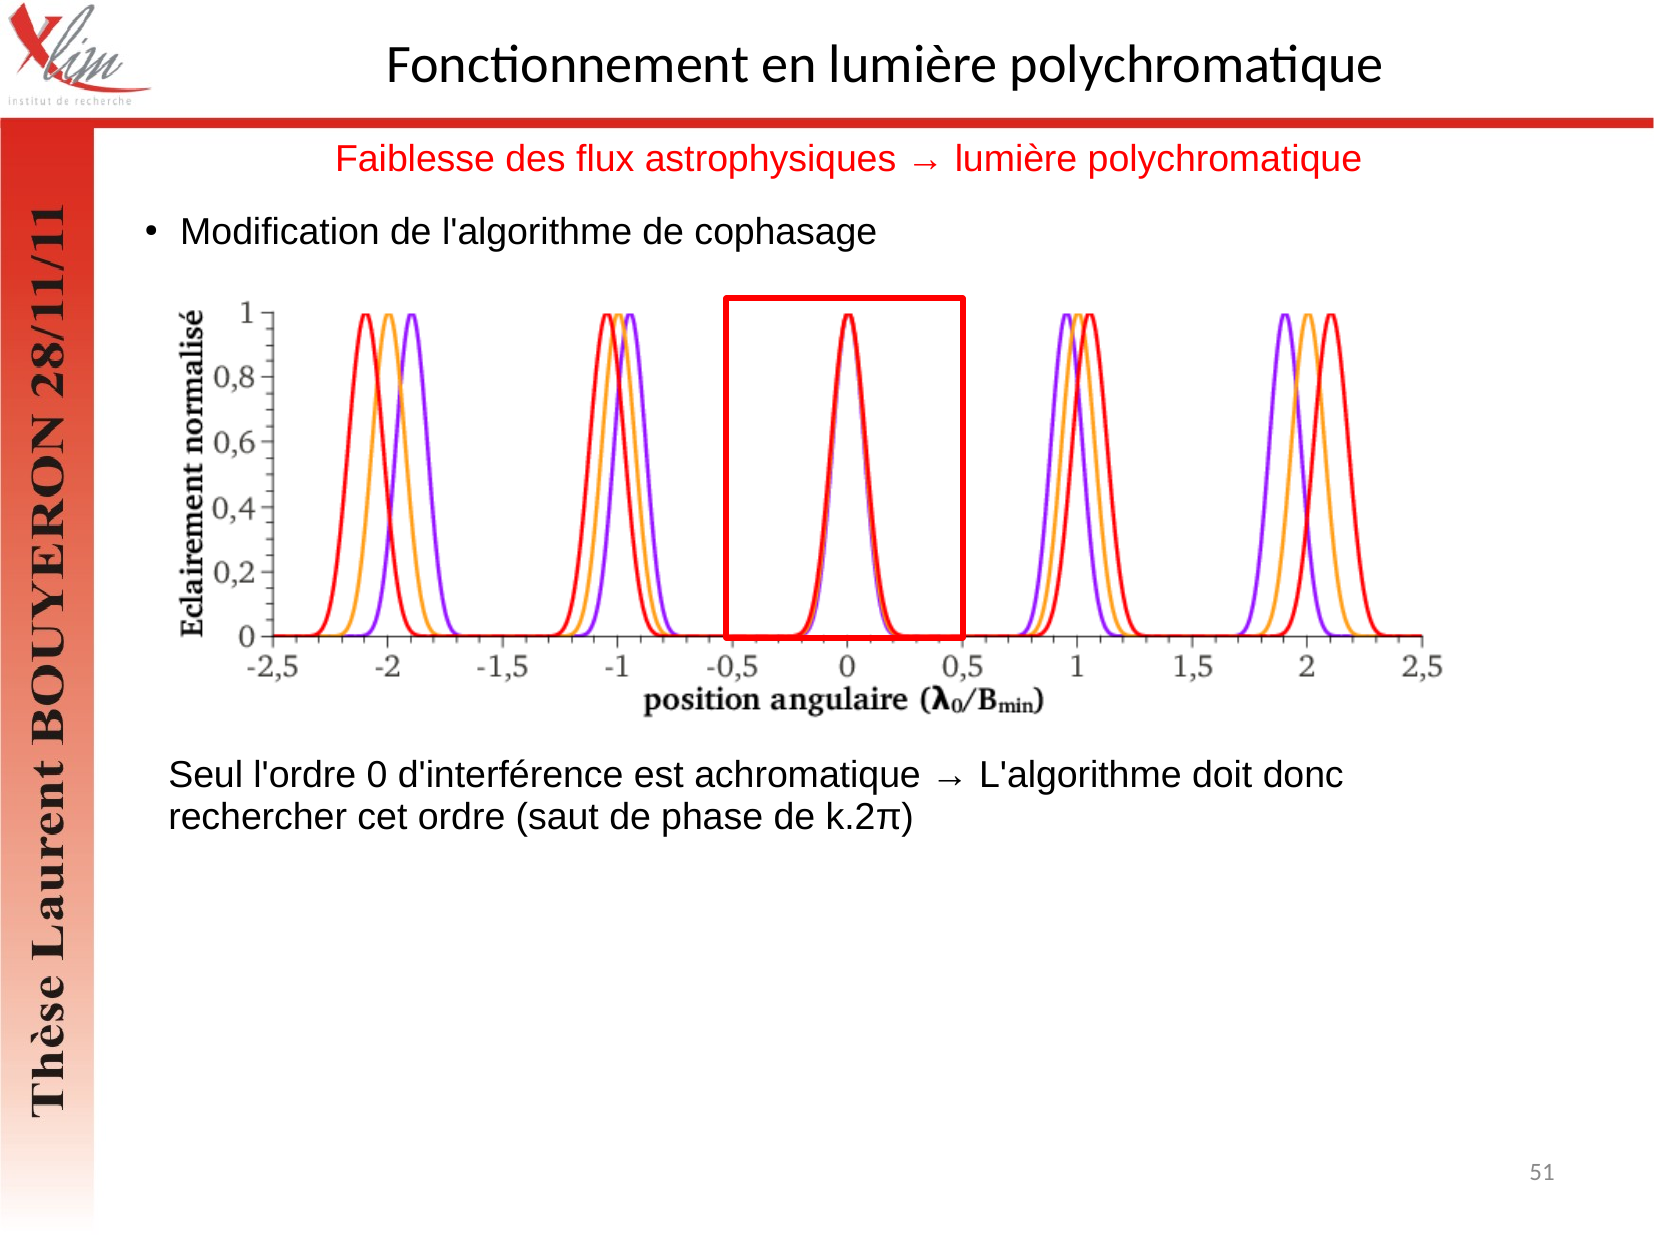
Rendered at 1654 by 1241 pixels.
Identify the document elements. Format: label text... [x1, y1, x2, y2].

text_box Faiblesse des flux astrophysiques → lumière polychromatique [320, 129, 1378, 189]
text_box Modification de l'algorithme de cophasage [129, 203, 969, 260]
text_box Seul l'ordre 0 d'interférence est achromatique → L'algorithme doit donc rechercher cet ordre (saut de phase de k.2π) [153, 745, 1477, 845]
picture [0, 0, 1654, 1241]
text_box Fonctionnement en lumière polychromatique [141, 0, 1630, 130]
